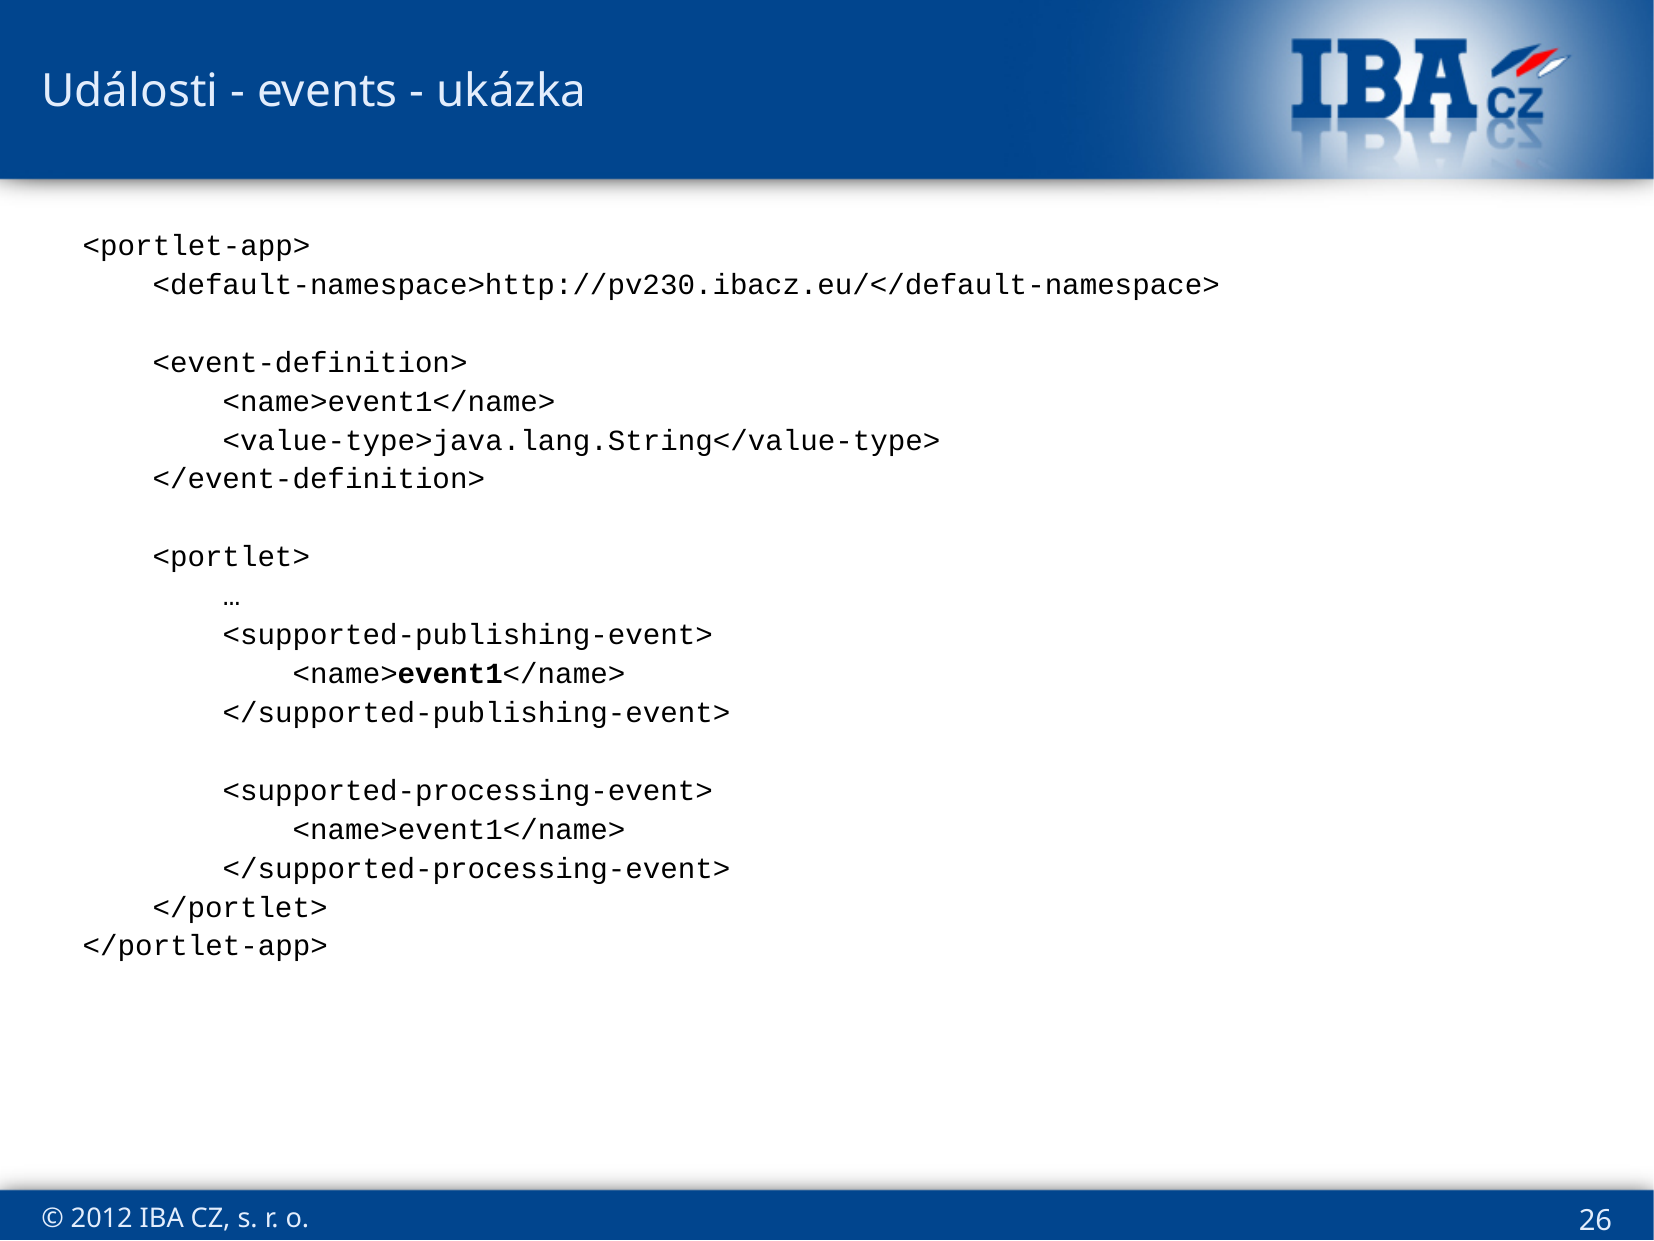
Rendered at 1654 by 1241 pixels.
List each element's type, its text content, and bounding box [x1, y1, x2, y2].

list <portlet-app> <default-namespace>http://pv230.ibacz.eu/</default-namespace> <event-definition> <name>event1</name> <value-type>java.lang.String</value-type> </event-definition> <portlet> … <supported-publishing-event> <name>event1</name> </supported-publishing-event> <supported-processing-event> <name>event1</name> </supported-processing-event> </portlet> </portlet-app> [82, 231, 1571, 1137]
picture [0, 0, 1654, 1240]
title Události - events - ukázka [41, 0, 1093, 178]
